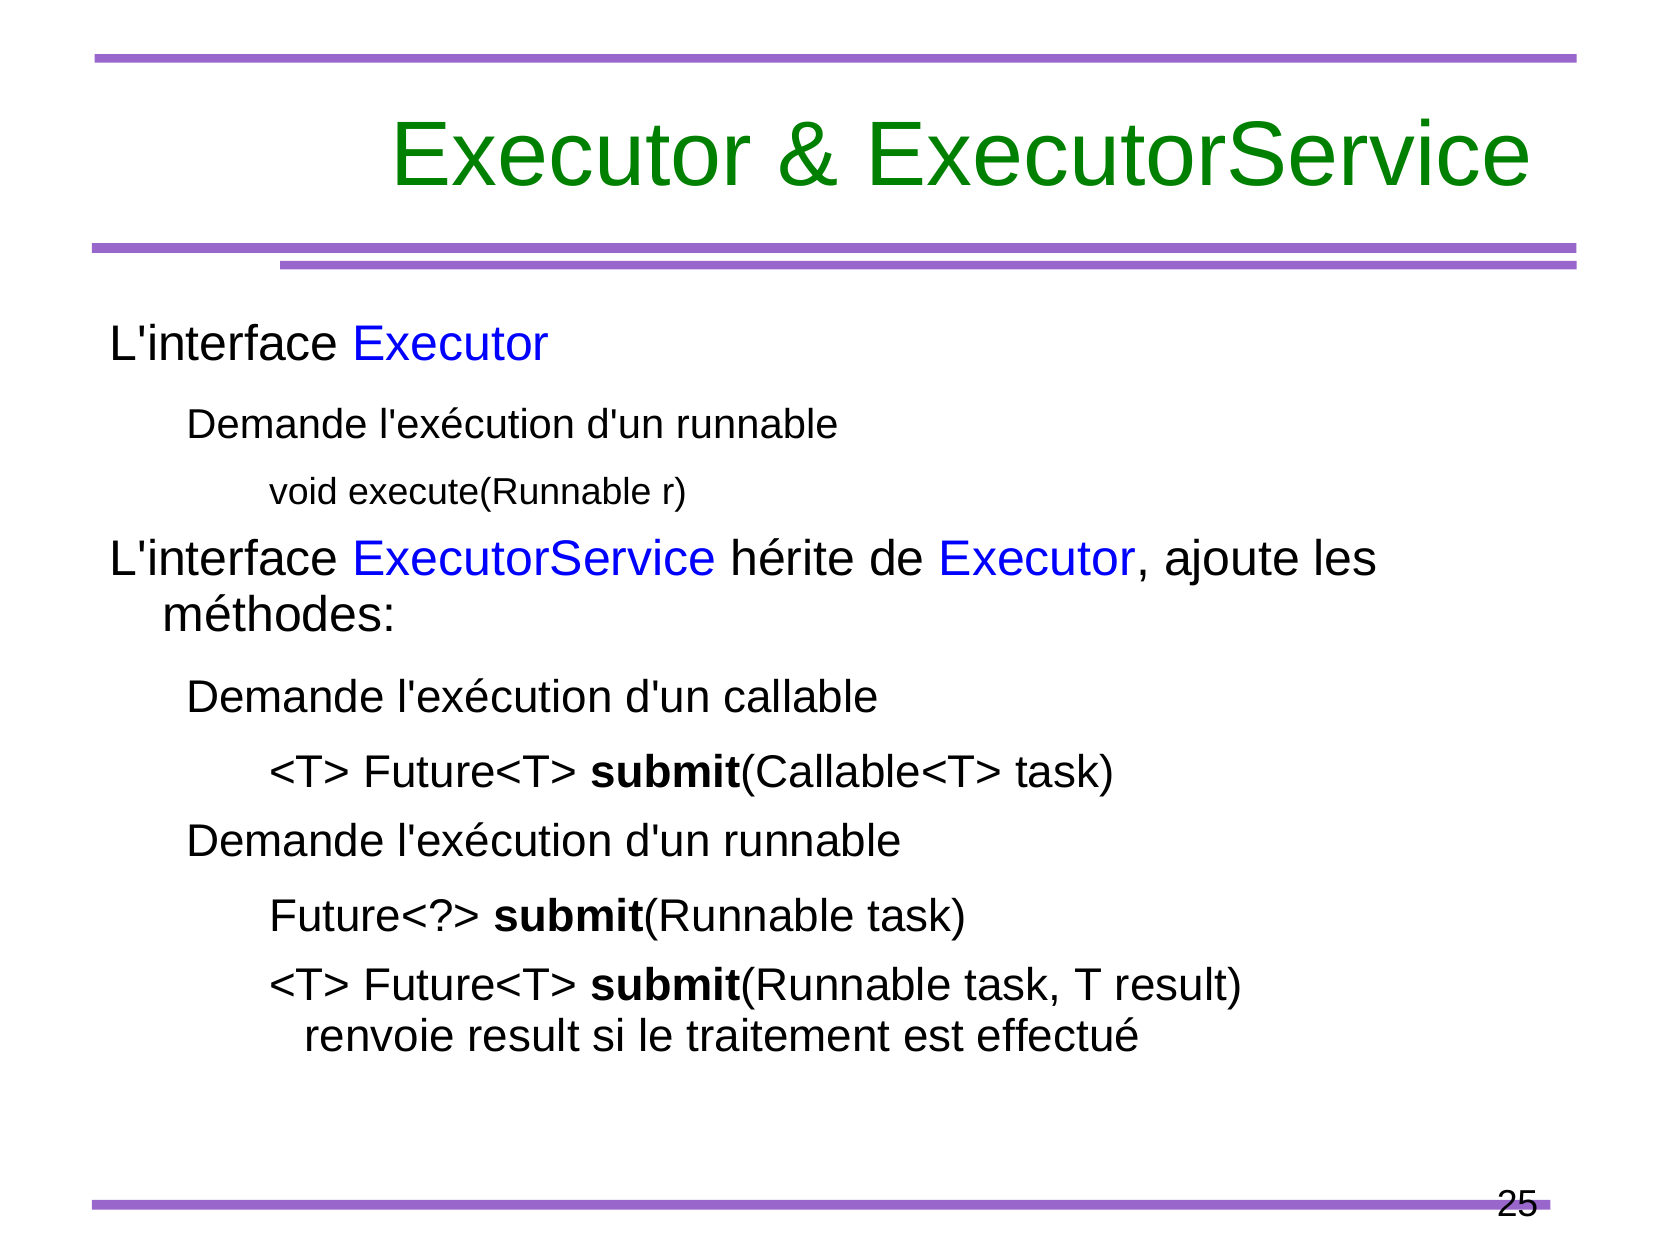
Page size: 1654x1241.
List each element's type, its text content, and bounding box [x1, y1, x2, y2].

list L'interface Executor Demande l'exécution d'un runnable void execute(Runnable r) L'interface ExecutorService hérite de Executor, ajoute les méthodes: Demande l'exécution d'un callable <T> Future<T> submit(Callable<T> task) Demande l'exécution d'un runnable Future<?> submit(Runnable task) <T> Future<T> submit(Runnable task, T result) renvoie result si le traitement est effectué [92, 315, 1563, 1241]
title Executor & ExecutorService [121, 49, 1534, 257]
